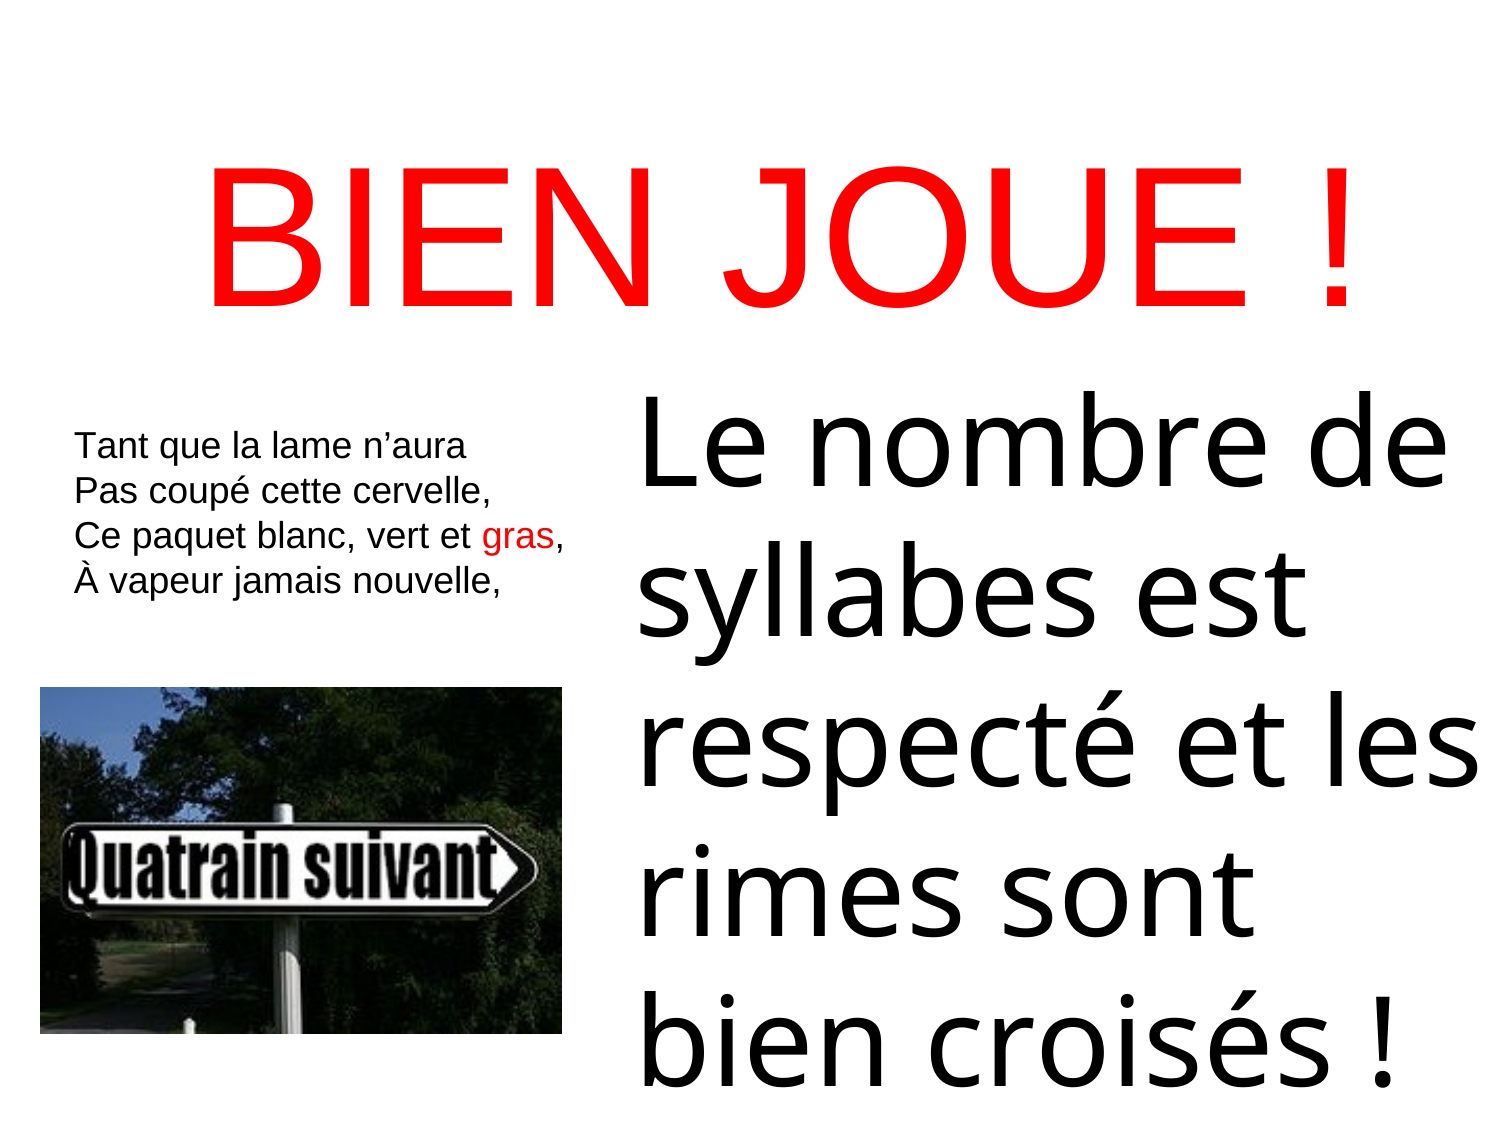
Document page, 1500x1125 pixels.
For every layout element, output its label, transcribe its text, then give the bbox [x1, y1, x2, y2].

text_box Le nombre de syllabes est respecté et les rimes sont bien croisés ! [620, 354, 1500, 1125]
picture [40, 687, 562, 1034]
text_box BIEN JOUE ! [118, 99, 1447, 355]
text_box Tant que la lame n’aura Pas coupé cette cervelle, Ce paquet blanc, vert et gras, À vapeur jamais nouvelle, [59, 413, 580, 609]
